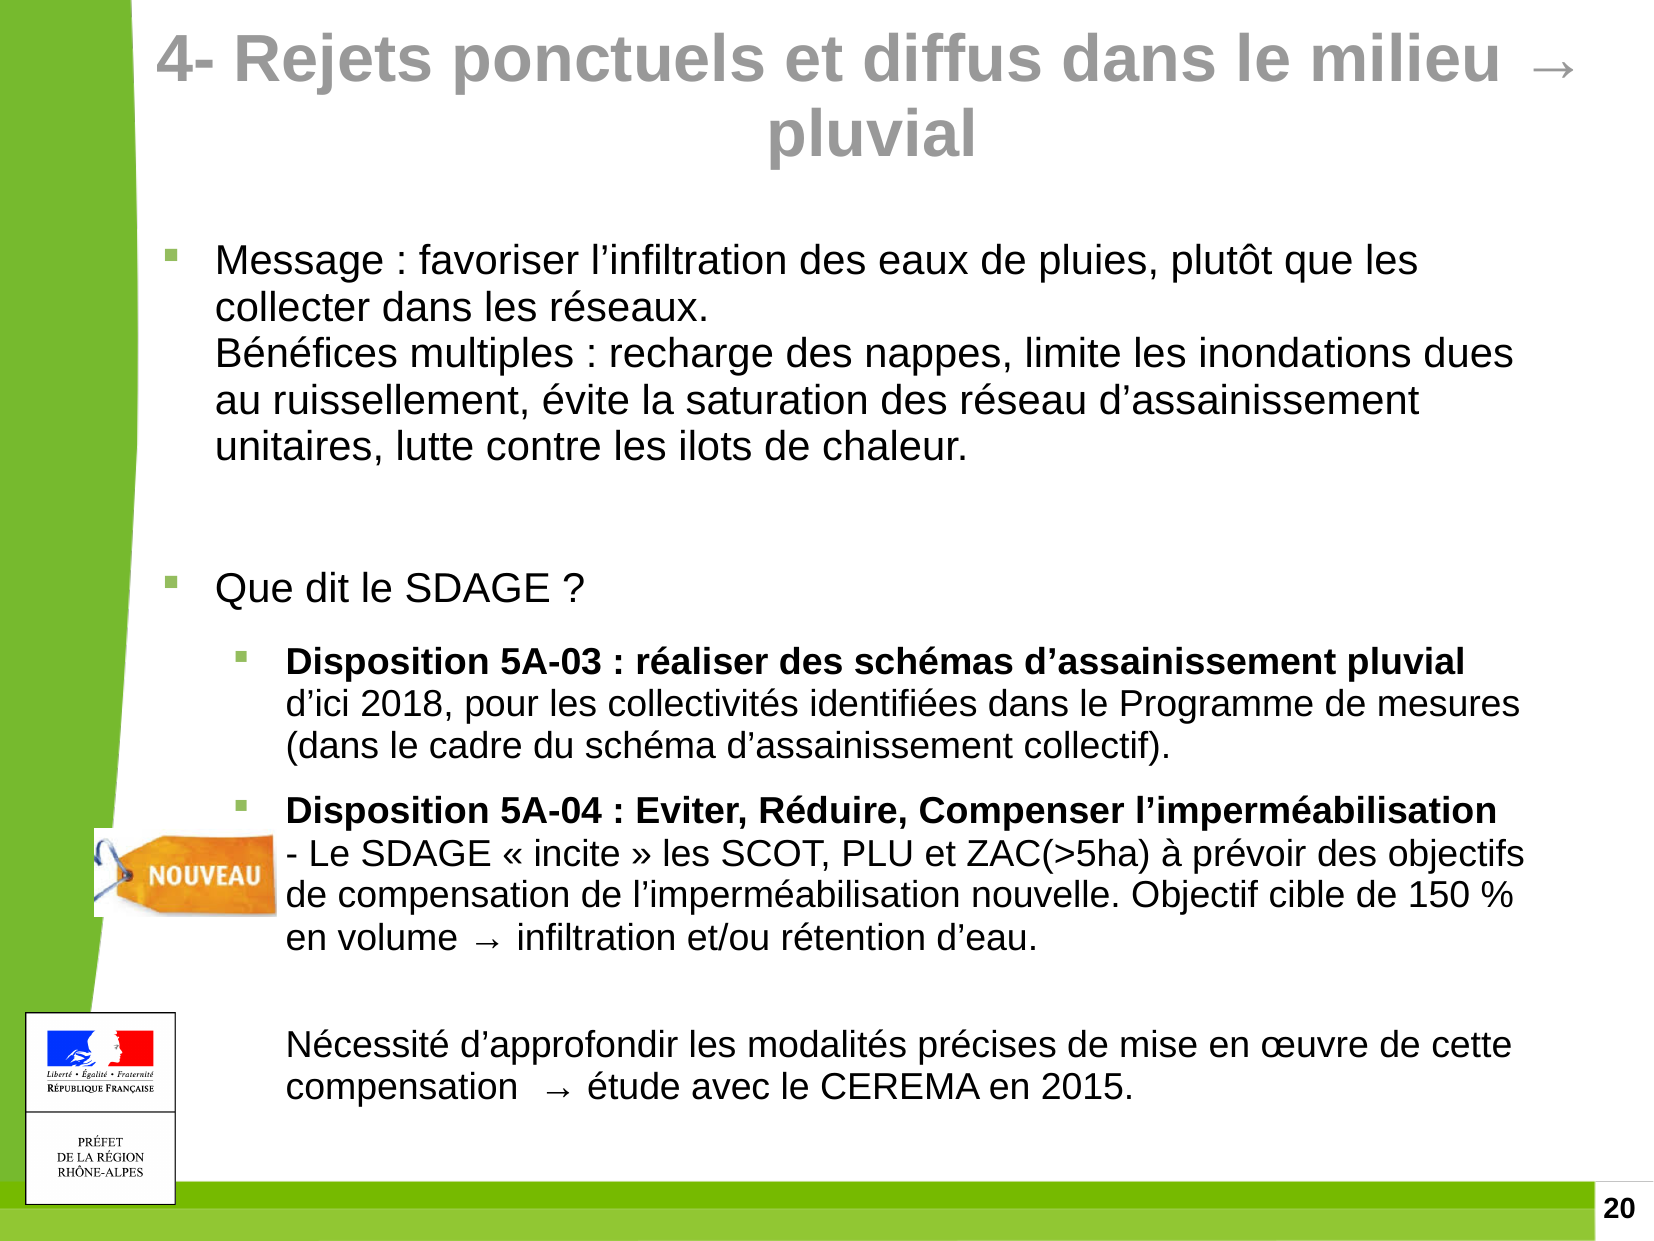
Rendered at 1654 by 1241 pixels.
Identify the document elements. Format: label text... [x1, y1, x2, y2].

title 4- Rejets ponctuels et diffus dans le milieu → pluvial [155, 0, 1590, 193]
list Message : favoriser l’infiltration des eaux de pluies, plutôt que les collecter dans les réseaux. Bénéfices multiples : recharge des nappes, limite les inondations dues au ruissellement, évite la saturation des réseau d’assainissement unitaires, lutte contre les ilots de chaleur. Que dit le SDAGE ? Disposition 5A-03 : réaliser des schémas d’assainissement pluvial d’ici 2018, pour les collectivités identifiées dans le Programme de mesures (dans le cadre du schéma d’assainissement collectif). Disposition 5A-04 : Eviter, Réduire, Compenser l’imperméabilisation - Le SDAGE « incite » les SCOT, PLU et ZAC(>5ha) à prévoir des objectifs de compensation de l’imperméabilisation nouvelle. Objectif cible de 150 % en volume → infiltration et/ou rétention d’eau. Nécessité d’approfondir les modalités précises de mise en œuvre de cette compensation → étude avec le CEREMA en 2015. [143, 236, 1552, 1174]
picture [0, 0, 1654, 1241]
